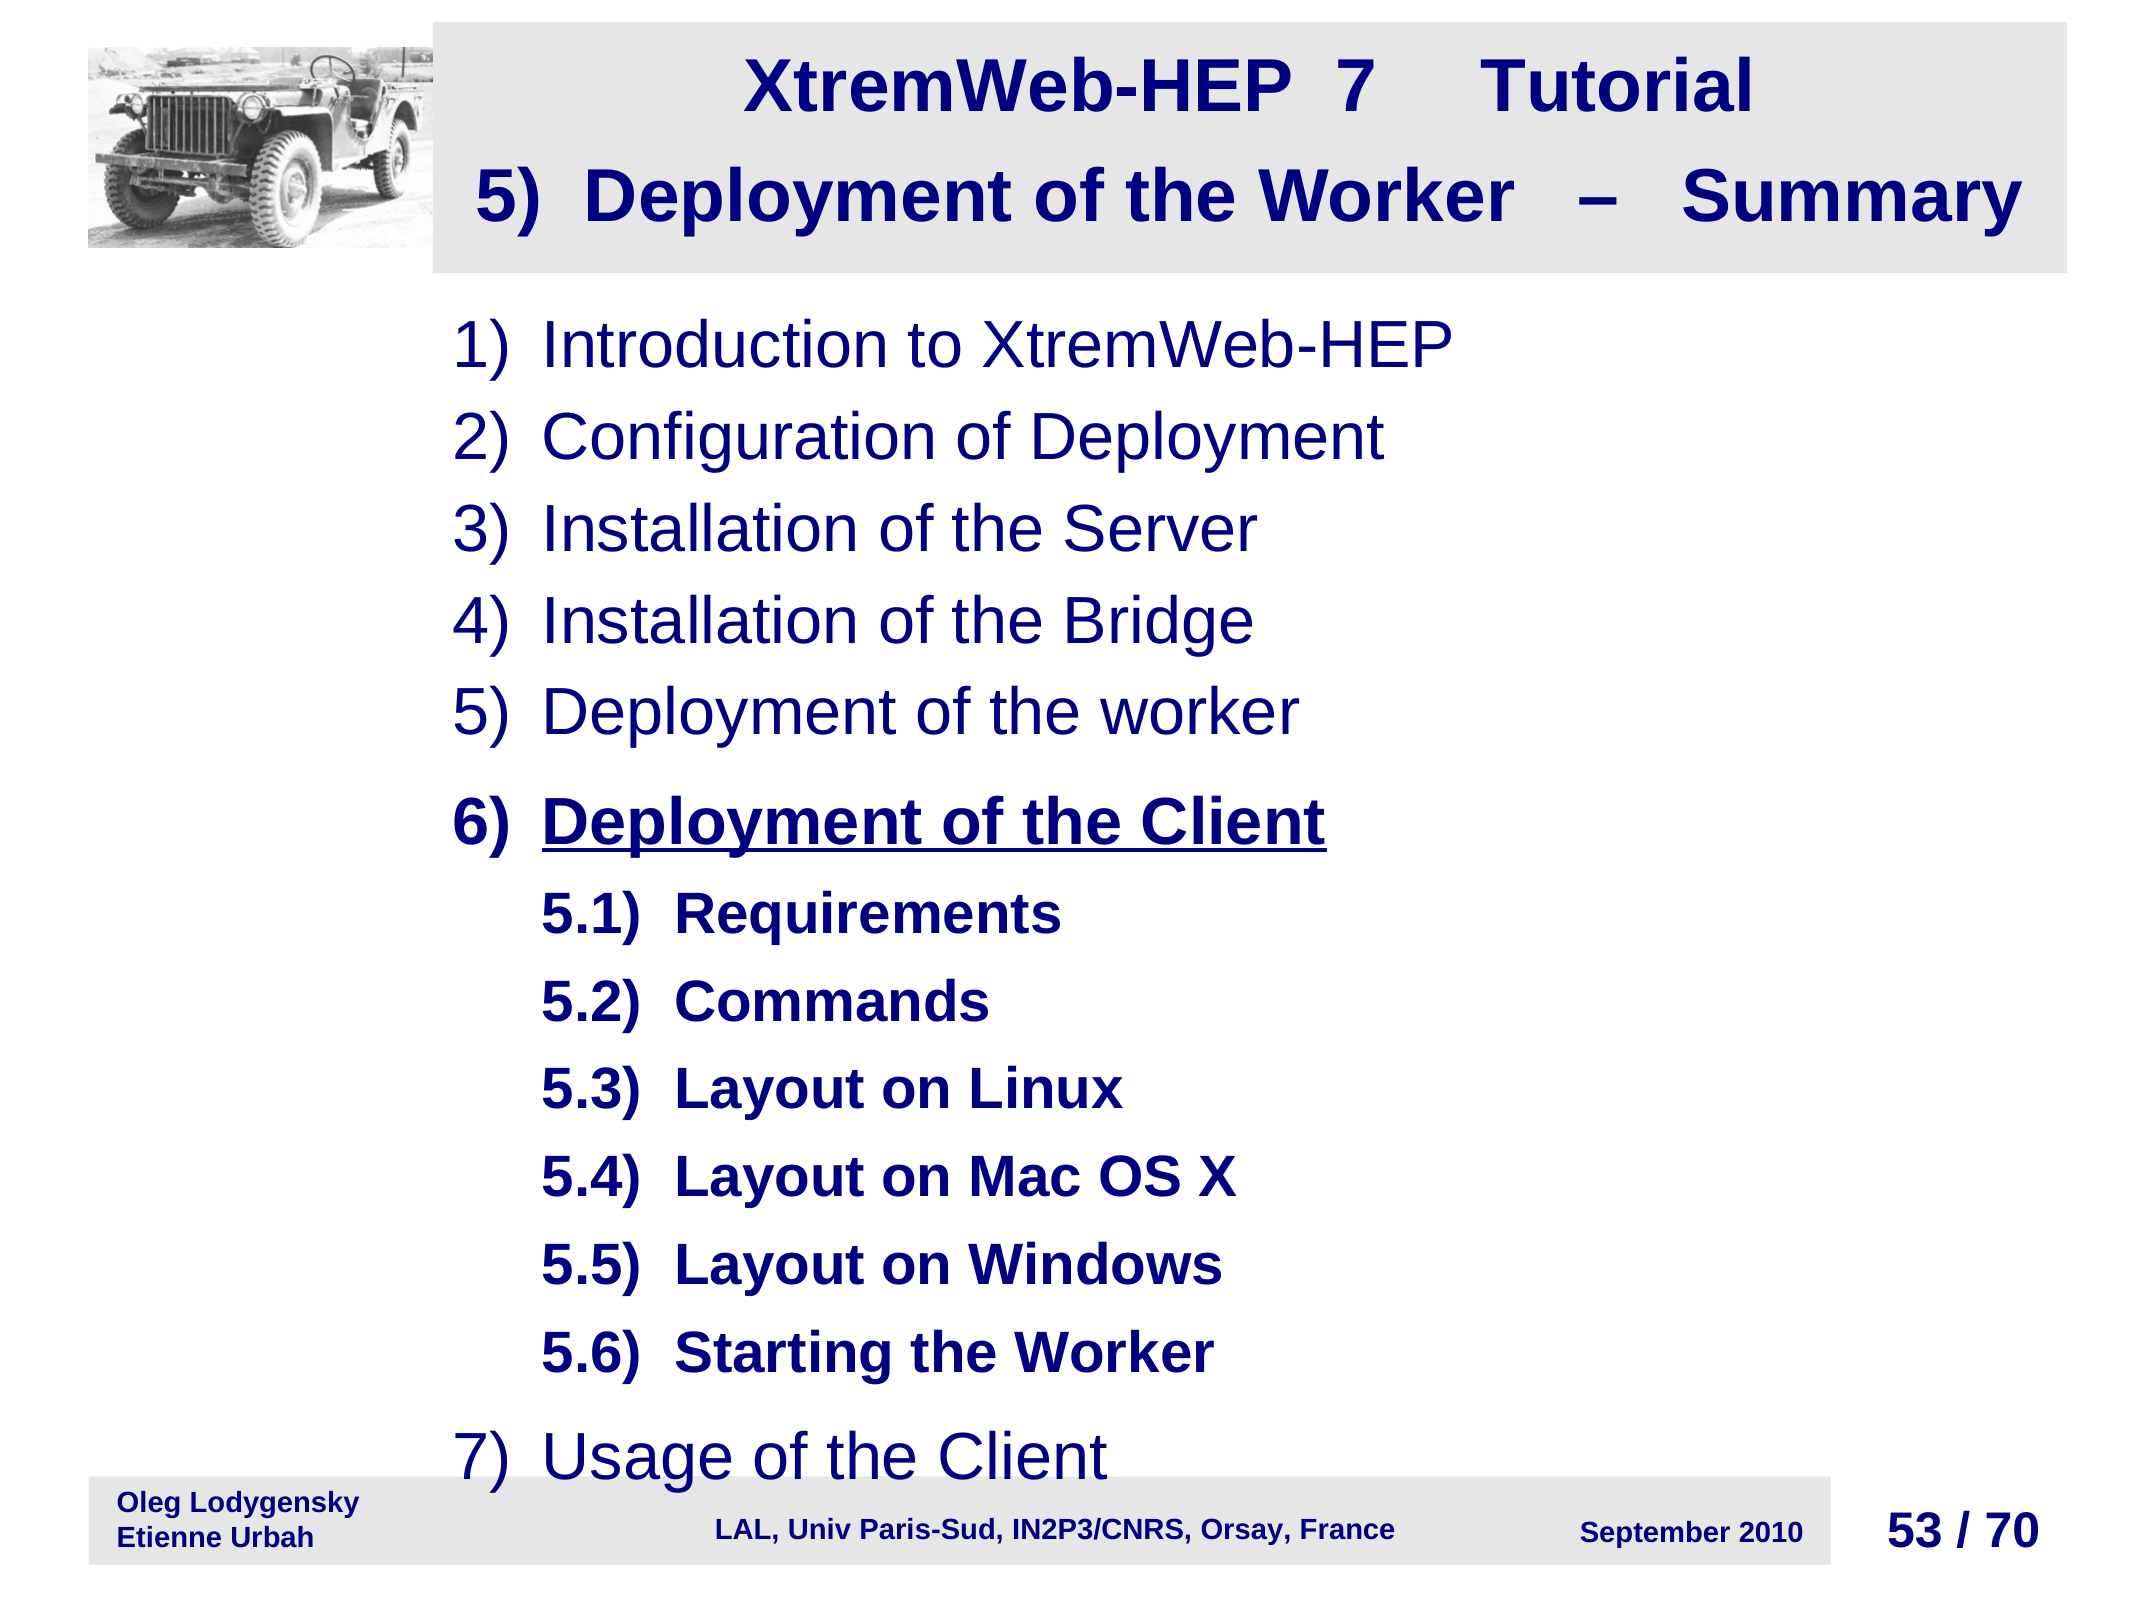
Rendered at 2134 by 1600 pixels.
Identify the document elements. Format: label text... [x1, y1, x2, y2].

picture [88, 47, 433, 248]
title 5) Deployment of the Worker – Summary [442, 118, 2067, 266]
text_box Introduction to XtremWeb-HEP Configuration of Deployment Installation of the Server Installation of the Bridge Deployment of the worker Deployment of the Client Requirements Commands Layout on Linux Layout on Mac OS X Layout on Windows Starting the Worker Usage of the Client [453, 301, 1930, 1404]
